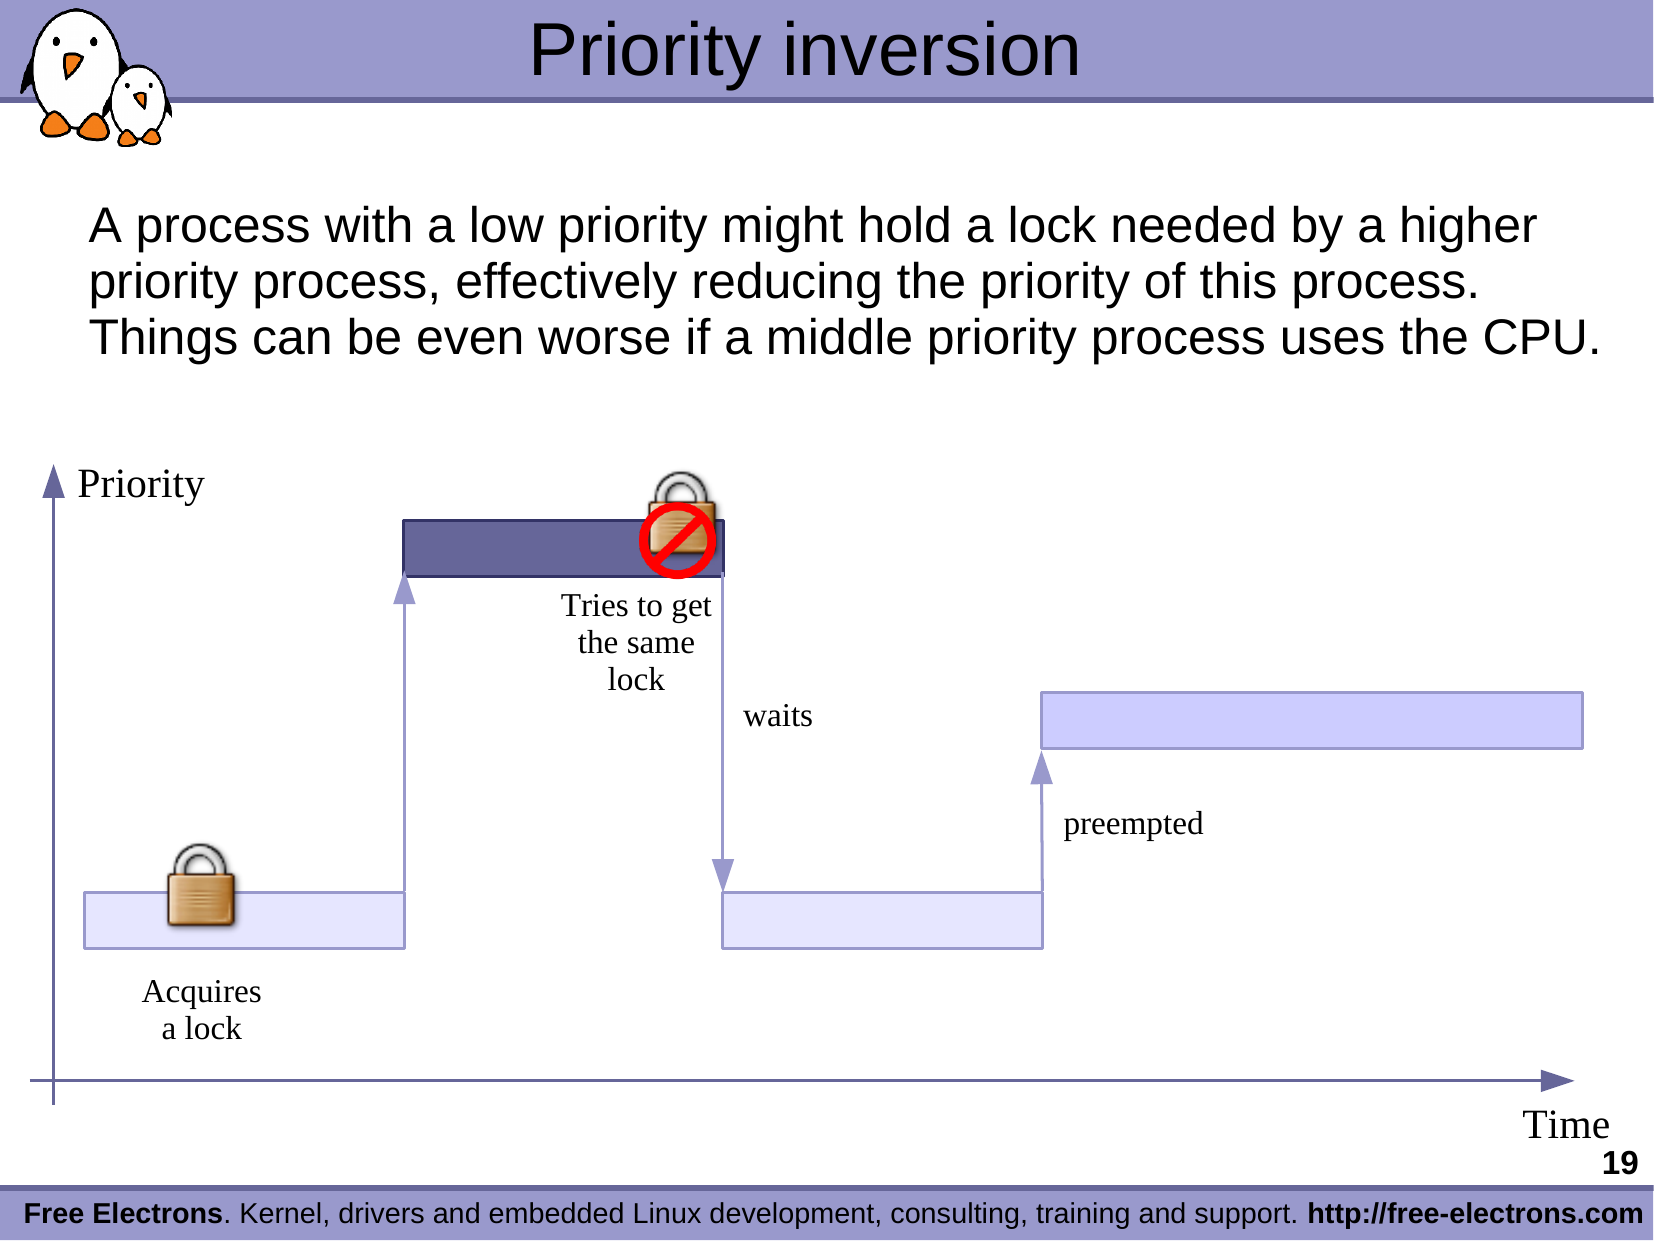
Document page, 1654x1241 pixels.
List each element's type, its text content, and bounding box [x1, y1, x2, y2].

picture [20, 8, 172, 147]
text_box [722, 892, 1043, 949]
title Priority inversion [60, 0, 1551, 100]
text_box preempted [1063, 804, 1208, 846]
text_box Acquires a lock [141, 972, 287, 1054]
text_box A process with a low priority might hold a lock needed by a higher priority process, effectively reducing the priority of this process. Things can be even worse if a middle priority process uses the CPU. [88, 197, 1625, 384]
text_box waits [743, 696, 888, 737]
text_box [403, 520, 637, 577]
text_box [84, 892, 405, 949]
text_box Priority [77, 460, 218, 511]
text_box [717, 565, 724, 577]
text_box Tries to get the same lock [560, 586, 721, 708]
text_box [1041, 692, 1583, 749]
picture [149, 836, 250, 937]
text_box Time [1522, 1101, 1615, 1152]
picture [630, 464, 731, 580]
